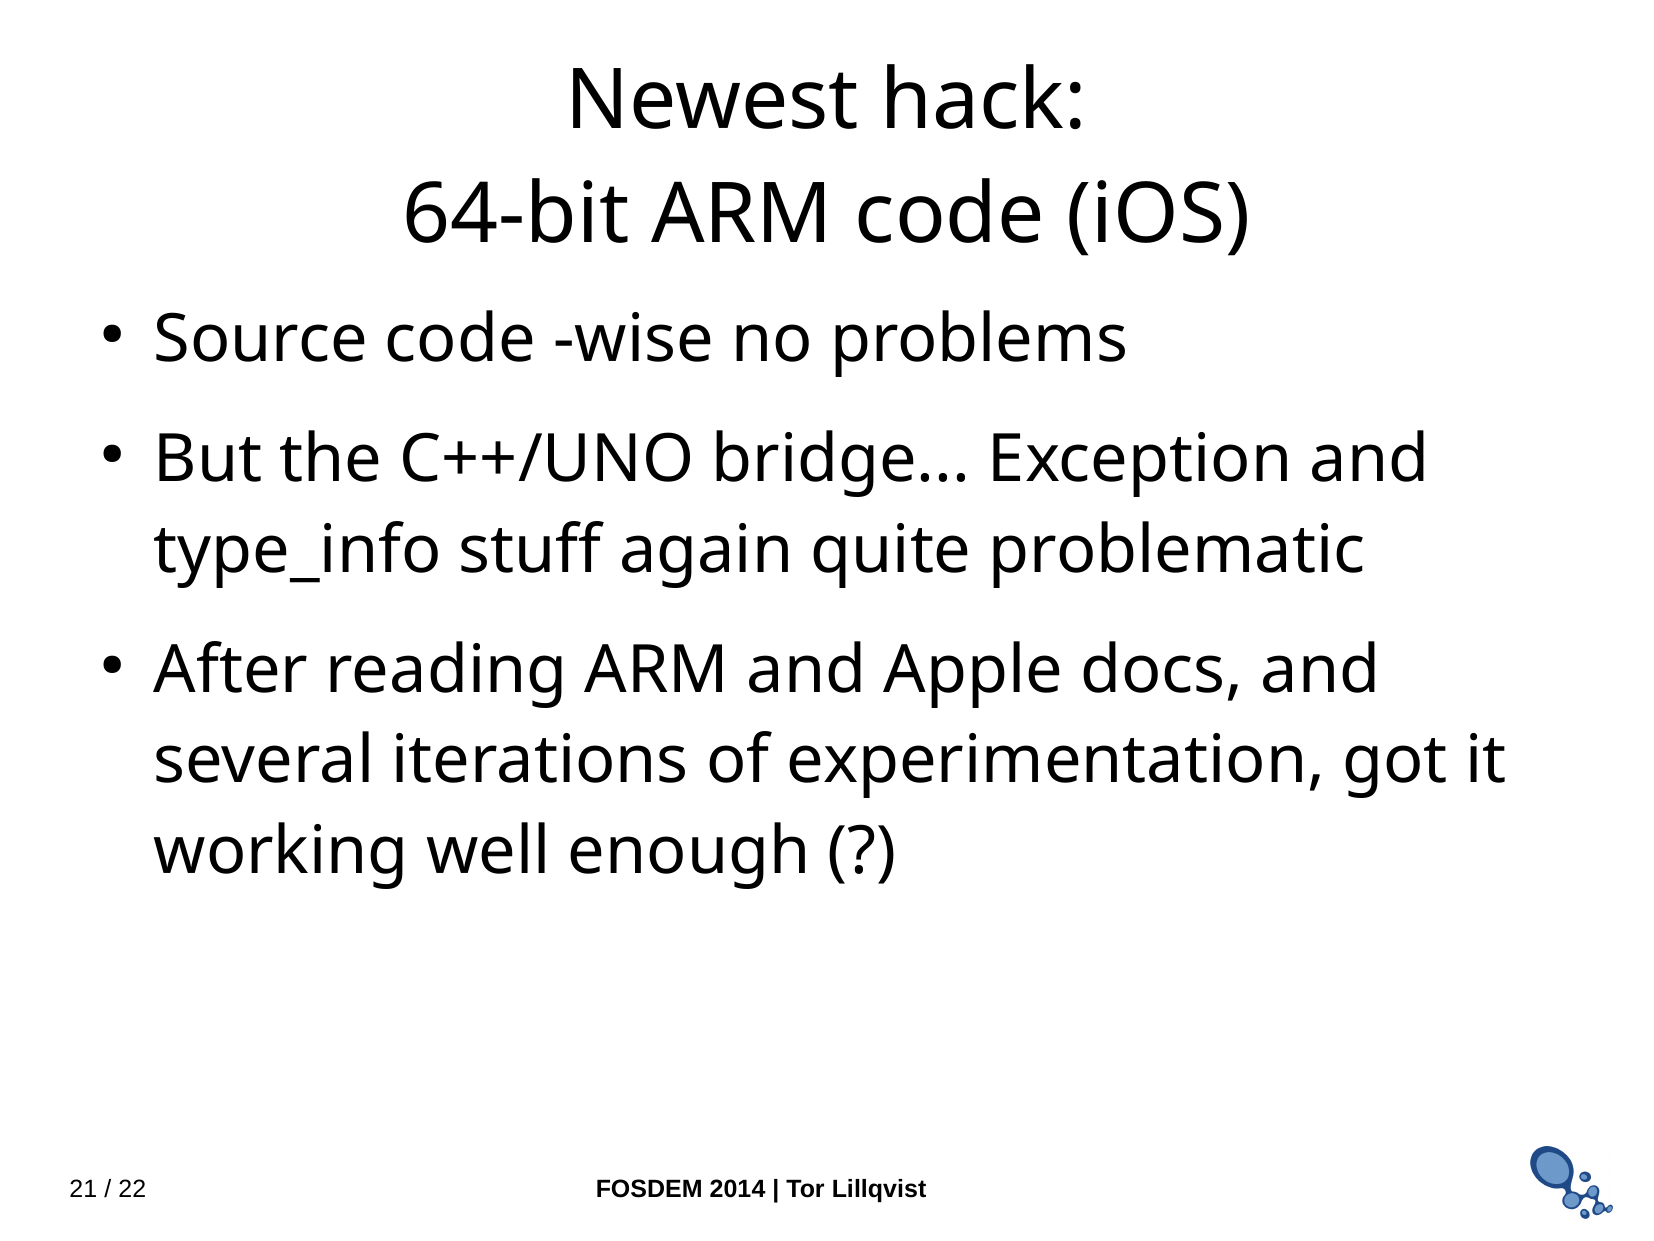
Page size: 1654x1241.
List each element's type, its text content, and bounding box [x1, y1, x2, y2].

title Newest hack: 64-bit ARM code (iOS) [82, 49, 1571, 257]
picture [1530, 1146, 1613, 1219]
list Source code -wise no problems But the C++/UNO bridge... Exception and type_info stuff again quite problematic After reading ARM and Apple docs, and several iterations of experimentation, got it working well enough (?) [82, 290, 1538, 1141]
